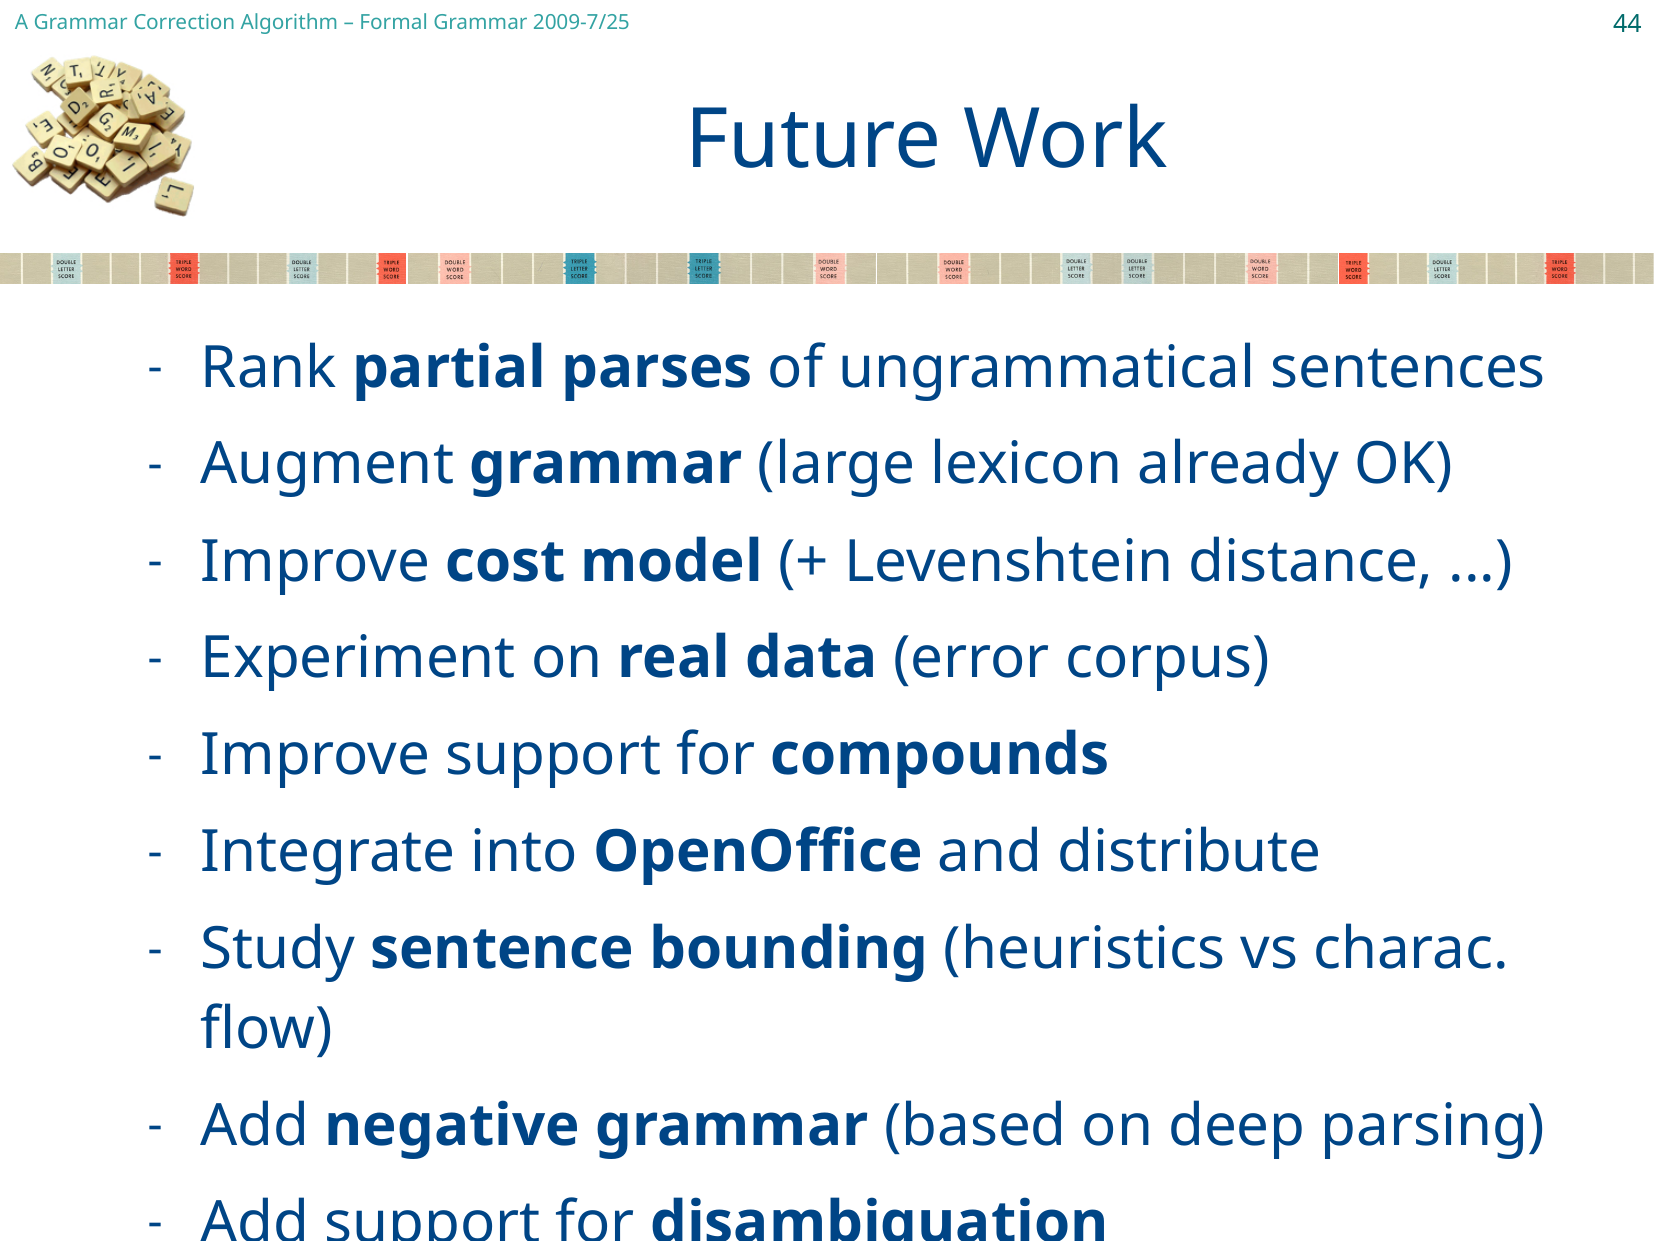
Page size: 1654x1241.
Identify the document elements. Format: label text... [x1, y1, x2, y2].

picture [408, 253, 876, 284]
title Future Work [218, 39, 1636, 232]
picture [0, 253, 406, 284]
list Rank partial parses of ungrammatical sentences Augment grammar (large lexicon already OK) Improve cost model (+ Levenshtein distance, ...) Experiment on real data (error corpus) Improve support for compounds Integrate into OpenOffice and distribute Study sentence bounding (heuristics vs charac. flow) Add negative grammar (based on deep parsing) Add support for disambiguation Merge with spell checker [59, 324, 1625, 1198]
picture [1339, 253, 1654, 284]
picture [877, 253, 1338, 284]
picture [11, 53, 195, 219]
